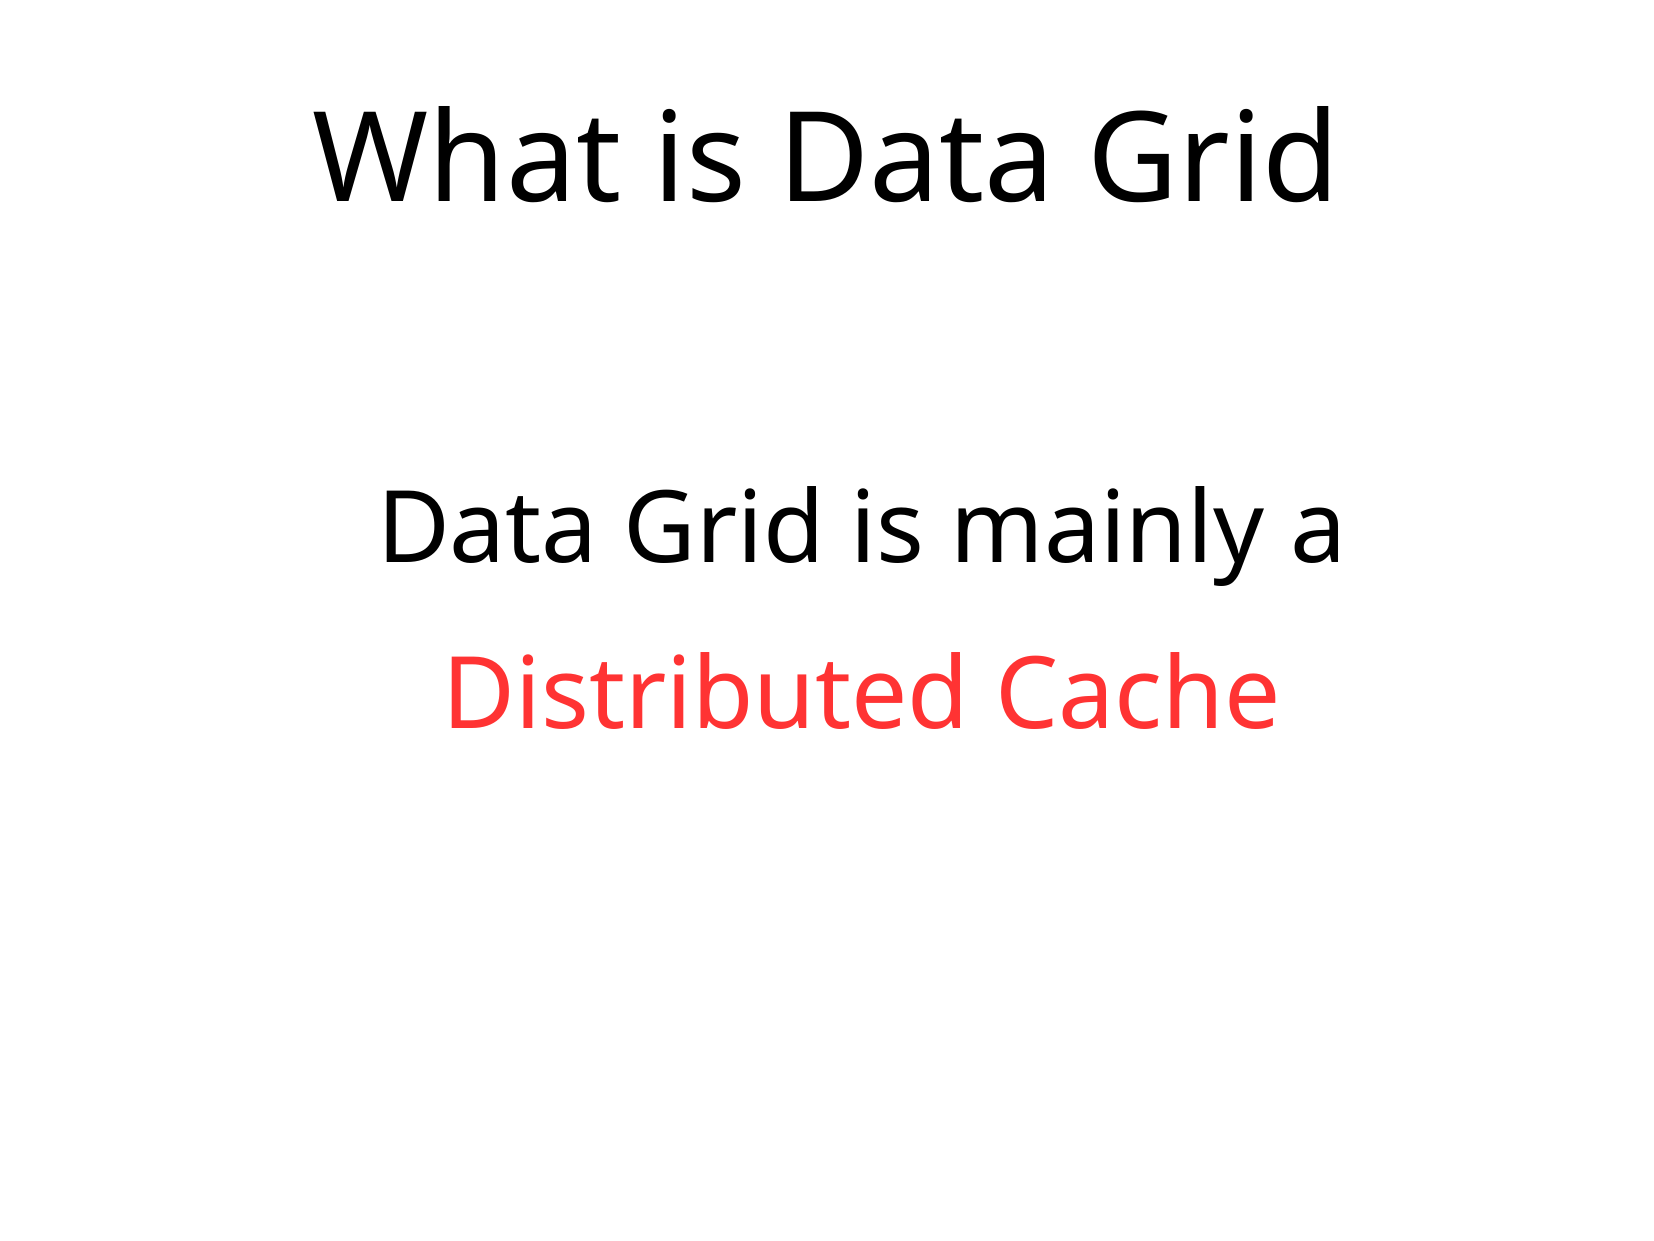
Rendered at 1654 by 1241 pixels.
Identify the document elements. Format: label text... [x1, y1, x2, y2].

list Data Grid is mainly a Distributed Cache [82, 290, 1571, 1010]
title What is Data Grid [82, 49, 1571, 257]
